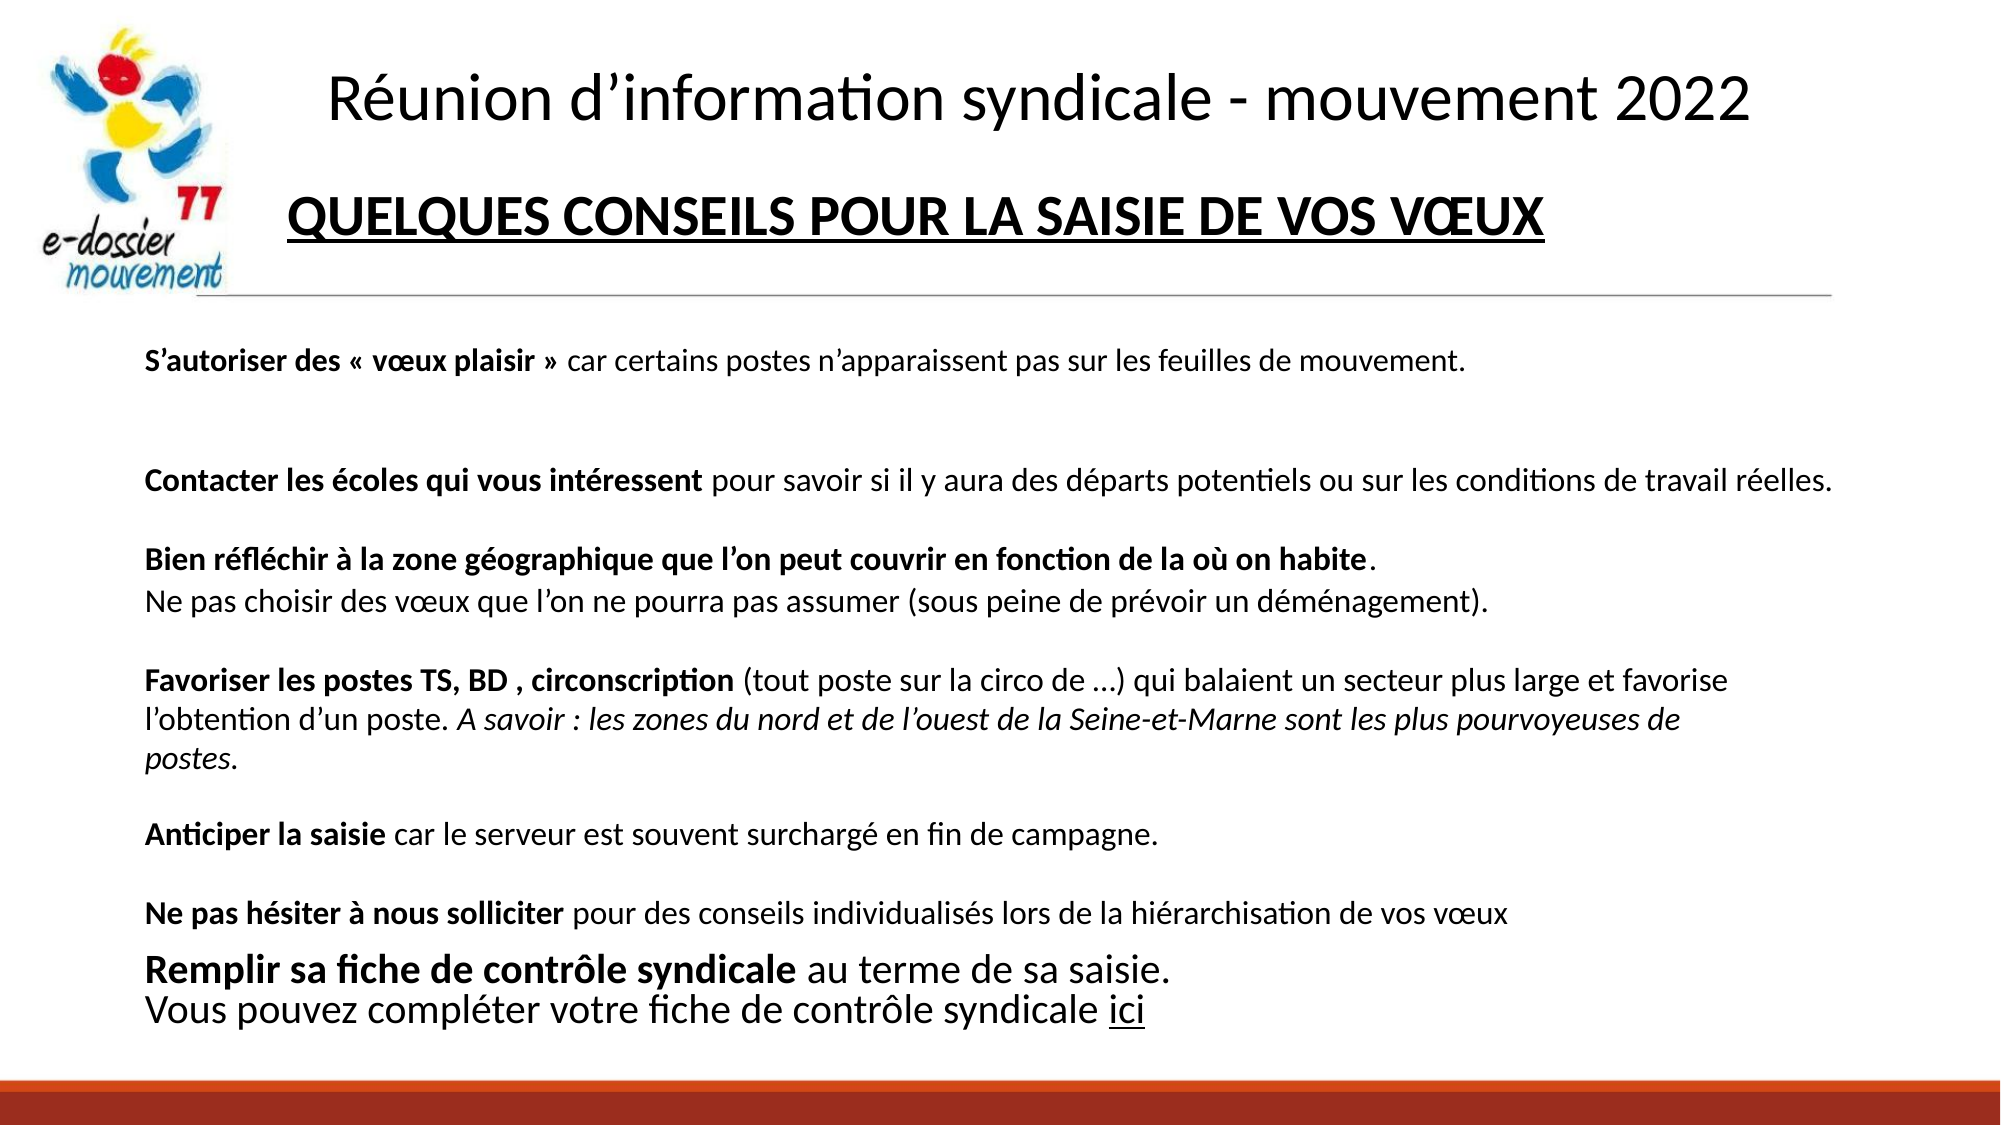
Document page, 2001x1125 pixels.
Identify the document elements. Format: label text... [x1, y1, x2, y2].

text_box Remplir sa fiche de contrôle syndicale au terme de sa saisie. Vous pouvez compléter votre fiche de contrôle syndicale ici [144, 952, 1851, 1033]
text_box Contacter les écoles qui vous intéressent pour savoir si il y aura des départs potentiels ou sur les conditions de travail réelles. [144, 459, 1898, 500]
text_box Réunion d’information syndicale - mouvement 2022 [327, 55, 1805, 138]
text_box Ne pas hésiter à nous solliciter pour des conseils individualisés lors de la hiérarchisation de vos vœux [144, 860, 1822, 934]
text_box [0, 0, 2000, 1125]
text_box QUELQUES CONSEILS POUR LA SAISIE DE VOS VŒUX [287, 178, 1569, 250]
text_box Favoriser les postes TS, BD , circonscription (tout poste sur la circo de …) qui balaient un secteur plus large et favorise l’obtention d’un poste. A savoir : les zones du nord et de l’ouest de la Seine-et-Marne sont les plus pourvoyeuses de postes. [144, 659, 1774, 817]
text_box S’autoriser des « vœux plaisir » car certains postes n’apparaissent pas sur les feuilles de mouvement. [144, 339, 1805, 380]
text_box Anticiper la saisie car le serveur est souvent surchargé en fin de campagne. [144, 780, 1178, 854]
text_box Bien réfléchir à la zone géographique que l’on peut couvrir en fonction de la où on habite. Ne pas choisir des vœux que l’on ne pourra pas assumer (sous peine de prévoir un déménagement). [144, 539, 1851, 621]
